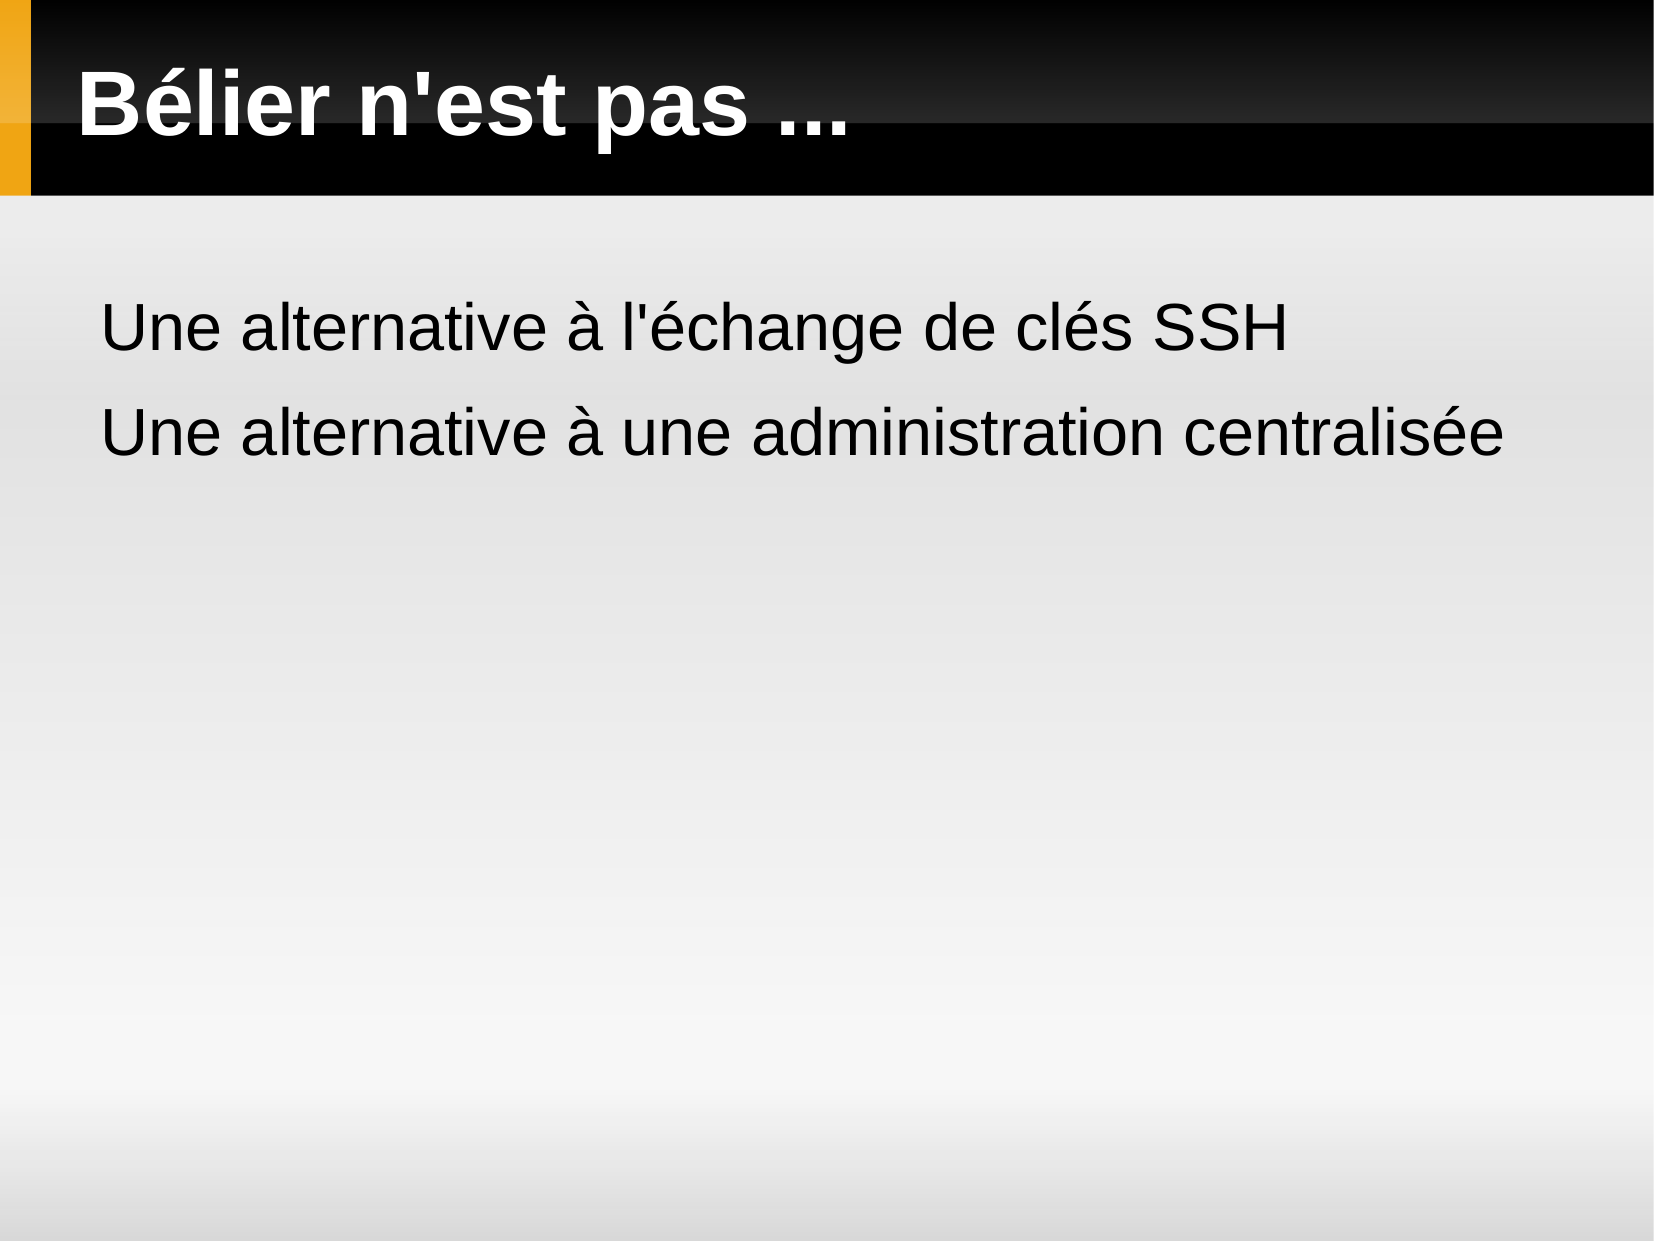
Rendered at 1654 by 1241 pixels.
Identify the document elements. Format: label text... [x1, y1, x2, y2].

title Bélier n'est pas ... [76, 7, 1565, 200]
picture [0, 0, 1654, 1241]
list Une alternative à l'échange de clés SSH Une alternative à une administration centralisée [82, 290, 1571, 1094]
